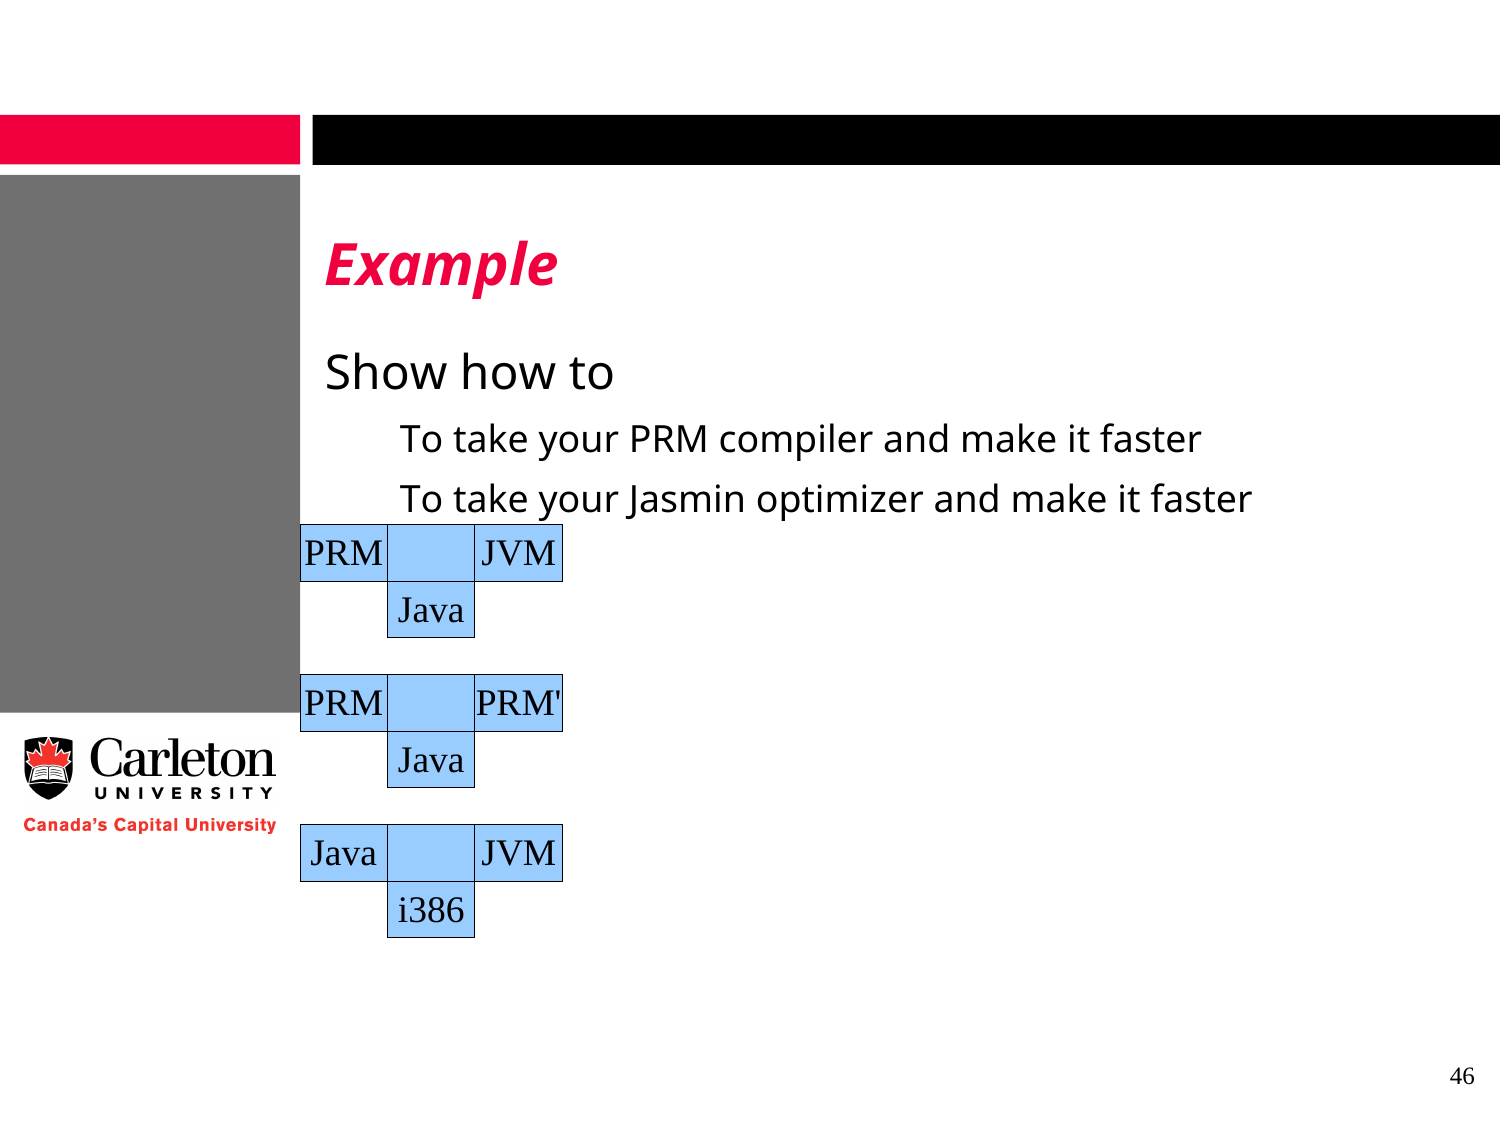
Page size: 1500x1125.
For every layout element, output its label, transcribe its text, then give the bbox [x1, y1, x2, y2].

text_box PRM [300, 674, 387, 732]
text_box PRM [300, 524, 387, 582]
text_box JVM [475, 524, 563, 582]
text_box Java [300, 824, 387, 882]
text_box Java [387, 582, 475, 638]
text_box PRM' [475, 674, 563, 732]
text_box [387, 824, 475, 882]
picture [24, 737, 276, 834]
text_box JVM [475, 824, 563, 882]
title Example [324, 194, 1450, 324]
list Show how to To take your PRM compiler and make it faster To take your Jasmin optimizer and make it faster [324, 324, 1450, 1036]
text_box [387, 524, 475, 582]
text_box [387, 674, 475, 732]
text_box Java [387, 732, 475, 788]
text_box i386 [387, 882, 475, 938]
